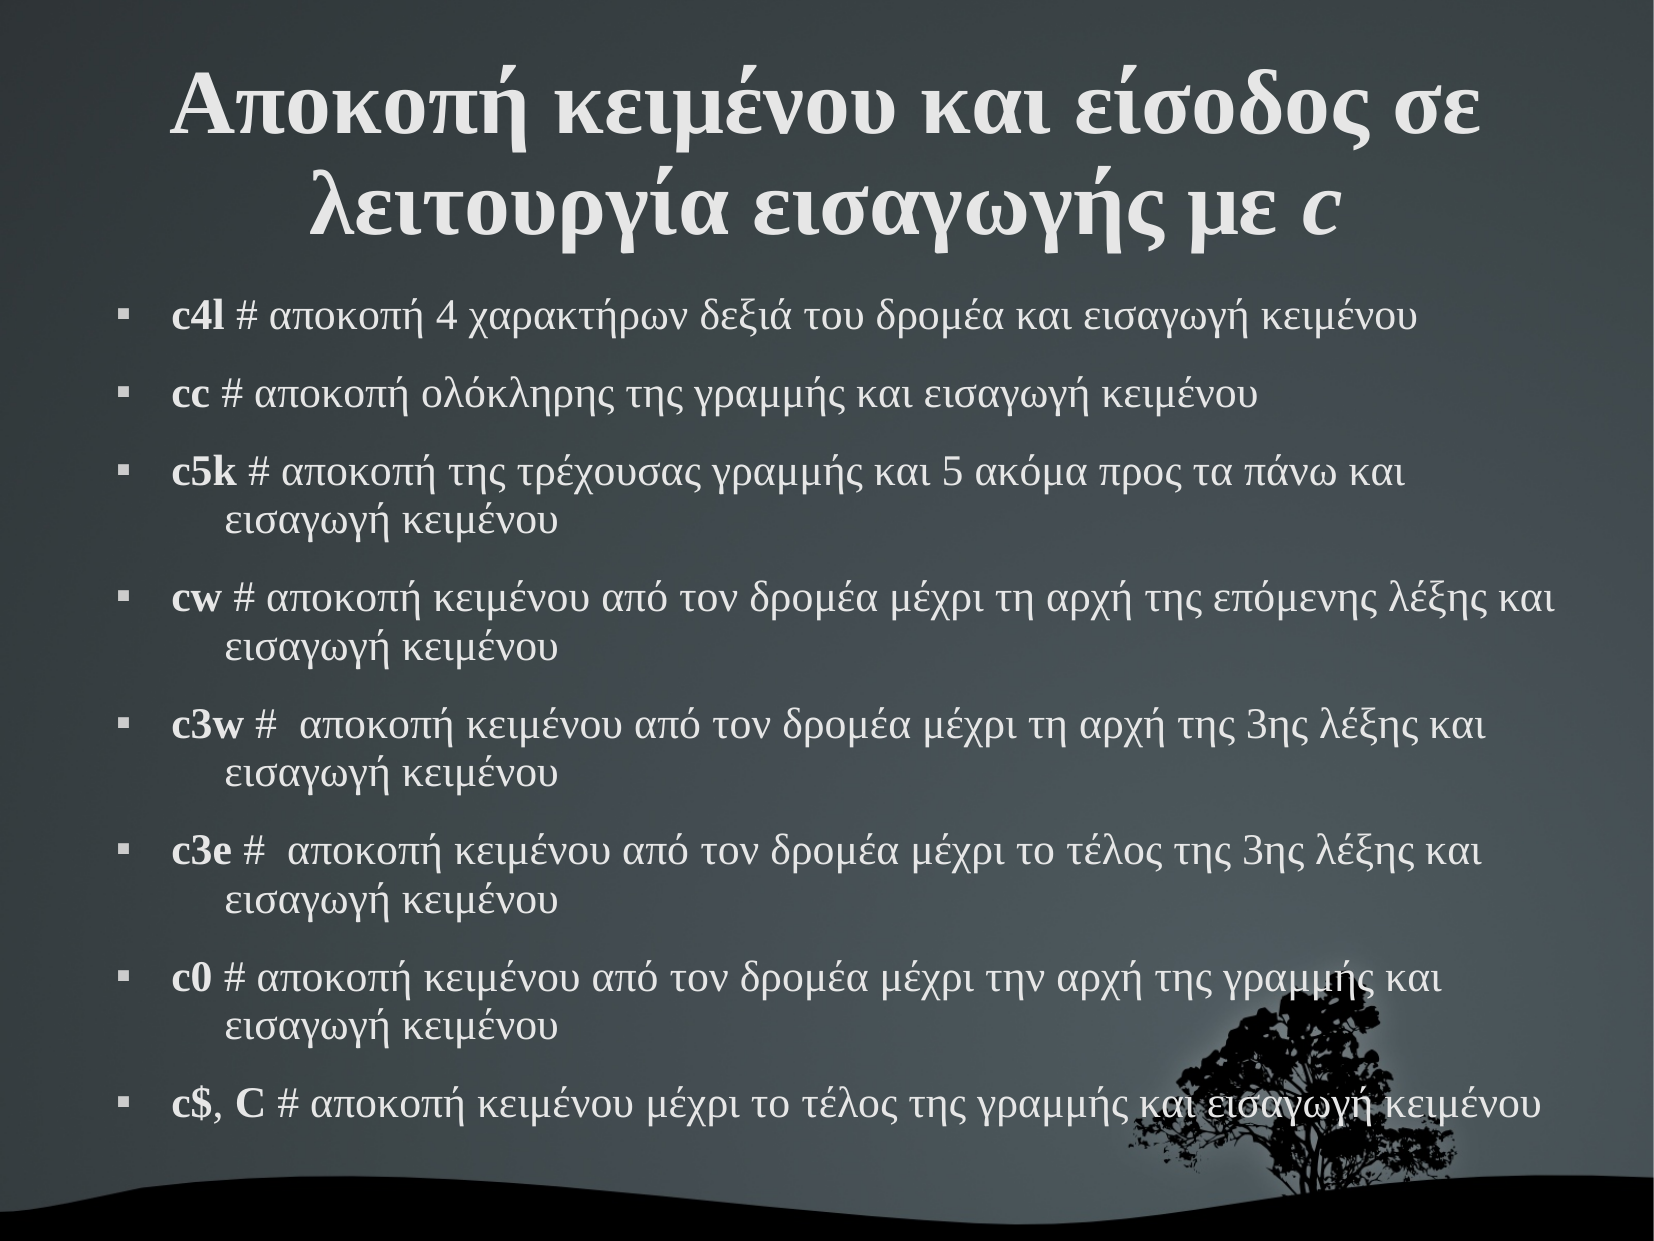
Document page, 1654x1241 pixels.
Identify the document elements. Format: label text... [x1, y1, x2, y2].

picture [0, 0, 1654, 1241]
title Αποκοπή κειμένου και είσοδος σε λειτουργία εισαγωγής με c [82, 33, 1571, 273]
list c4l # αποκοπή 4 χαρακτήρων δεξιά του δρομέα και εισαγωγή κειμένου cc # αποκοπή ολόκληρης της γραμμής και εισαγωγή κειμένου c5k # αποκοπή της τρέχουσας γραμμής και 5 ακόμα προς τα πάνω και εισαγωγή κειμένου cw # αποκοπή κειμένου από τον δρομέα μέχρι τη αρχή της επόμενης λέξης και εισαγωγή κειμένου c3w # αποκοπή κειμένου από τον δρομέα μέχρι τη αρχή της 3ης λέξης και εισαγωγή κειμένου c3e # αποκοπή κειμένου από τον δρομέα μέχρι το τέλος της 3ης λέξης και εισαγωγή κειμένου c0 # αποκοπή κειμένου από τον δρομέα μέχρι την αρχή της γραμμής και εισαγωγή κειμένου c$, C # αποκοπή κειμένου μέχρι το τέλος της γραμμής και εισαγωγή κειμένου [82, 290, 1571, 1219]
